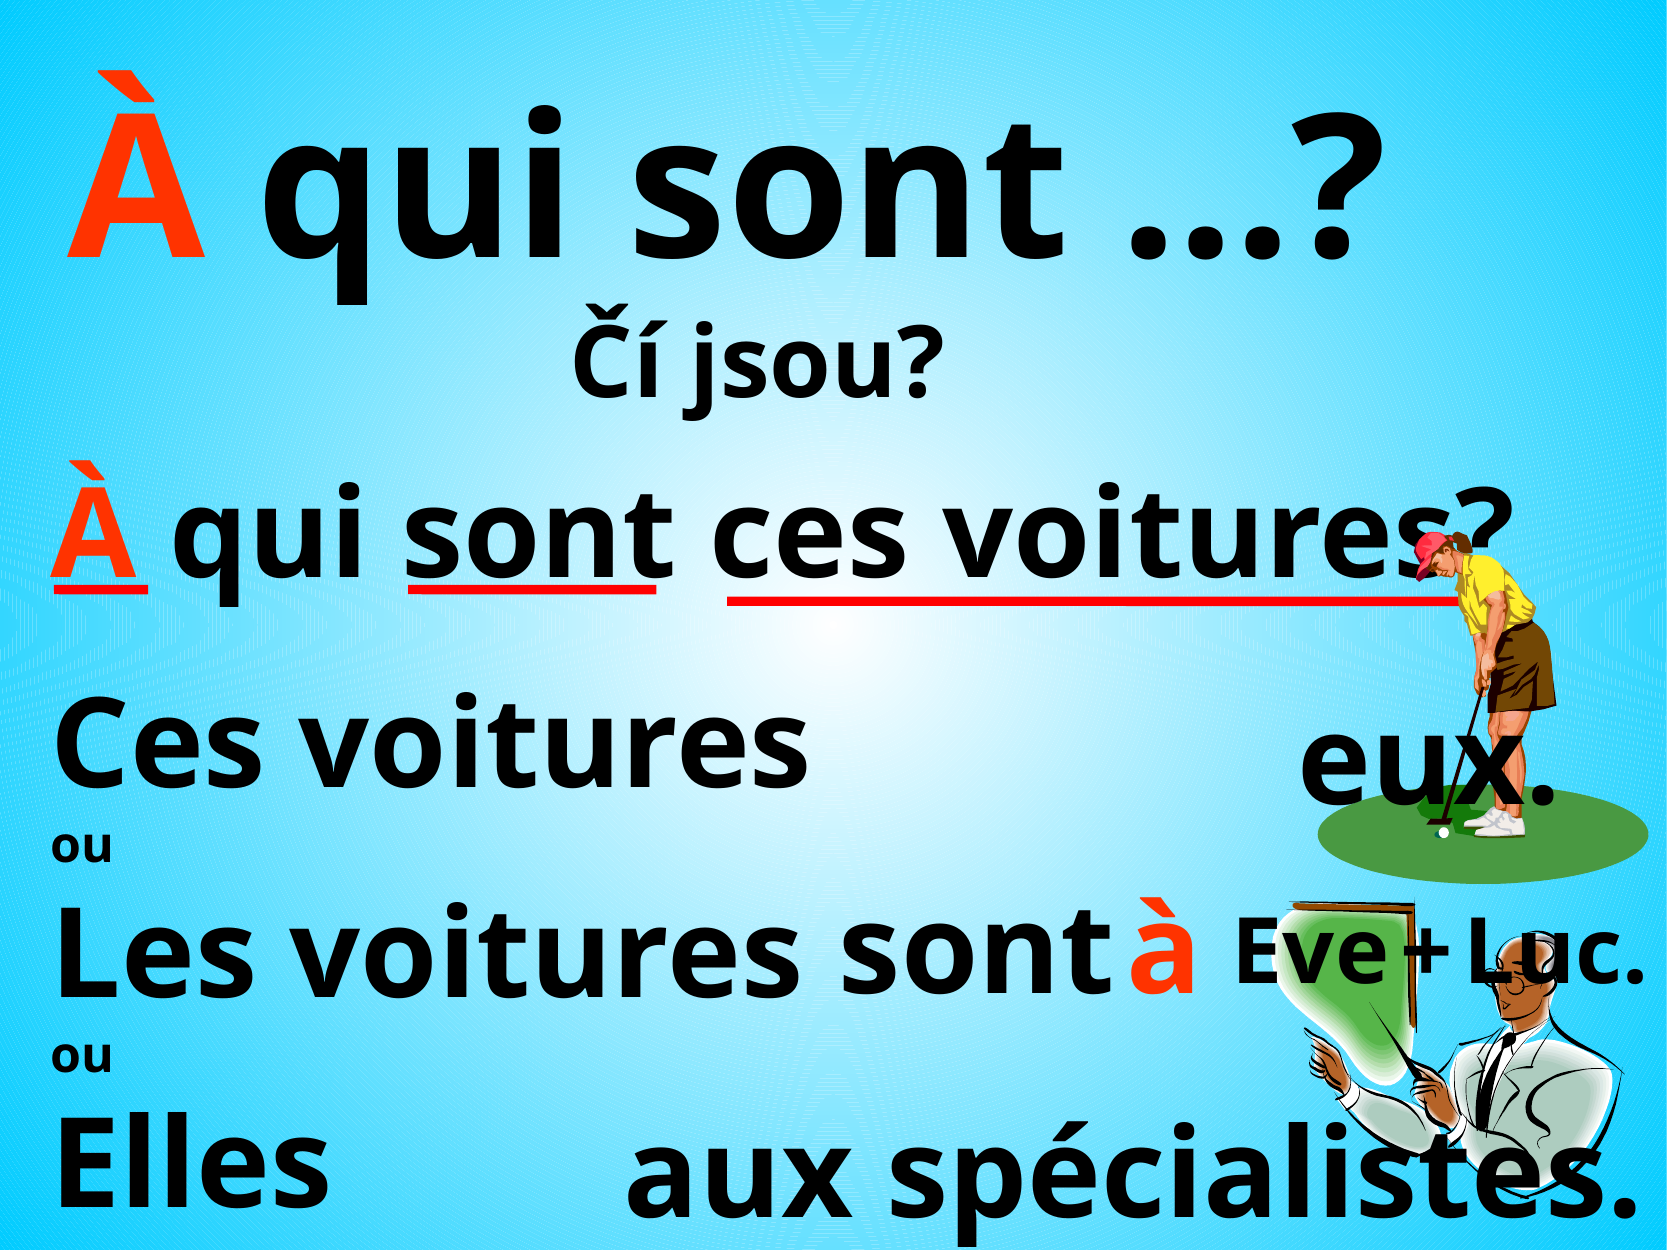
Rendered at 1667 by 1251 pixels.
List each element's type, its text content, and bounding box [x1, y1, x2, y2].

text_box À qui sont ...? Čí jsou? [0, 49, 1667, 425]
text_box À qui sont ces voitures? Ces voitures ou Les voitures ou Elles [35, 445, 1566, 1241]
text_box à [1112, 861, 1217, 1026]
text_box aux spécialistes. [609, 1085, 1667, 1250]
text_box Eve + Luc. [1217, 885, 1667, 1010]
picture [1317, 530, 1649, 884]
picture [1270, 1010, 1625, 1085]
text_box eux. [1282, 672, 1601, 837]
text_box sont [824, 861, 1112, 1026]
